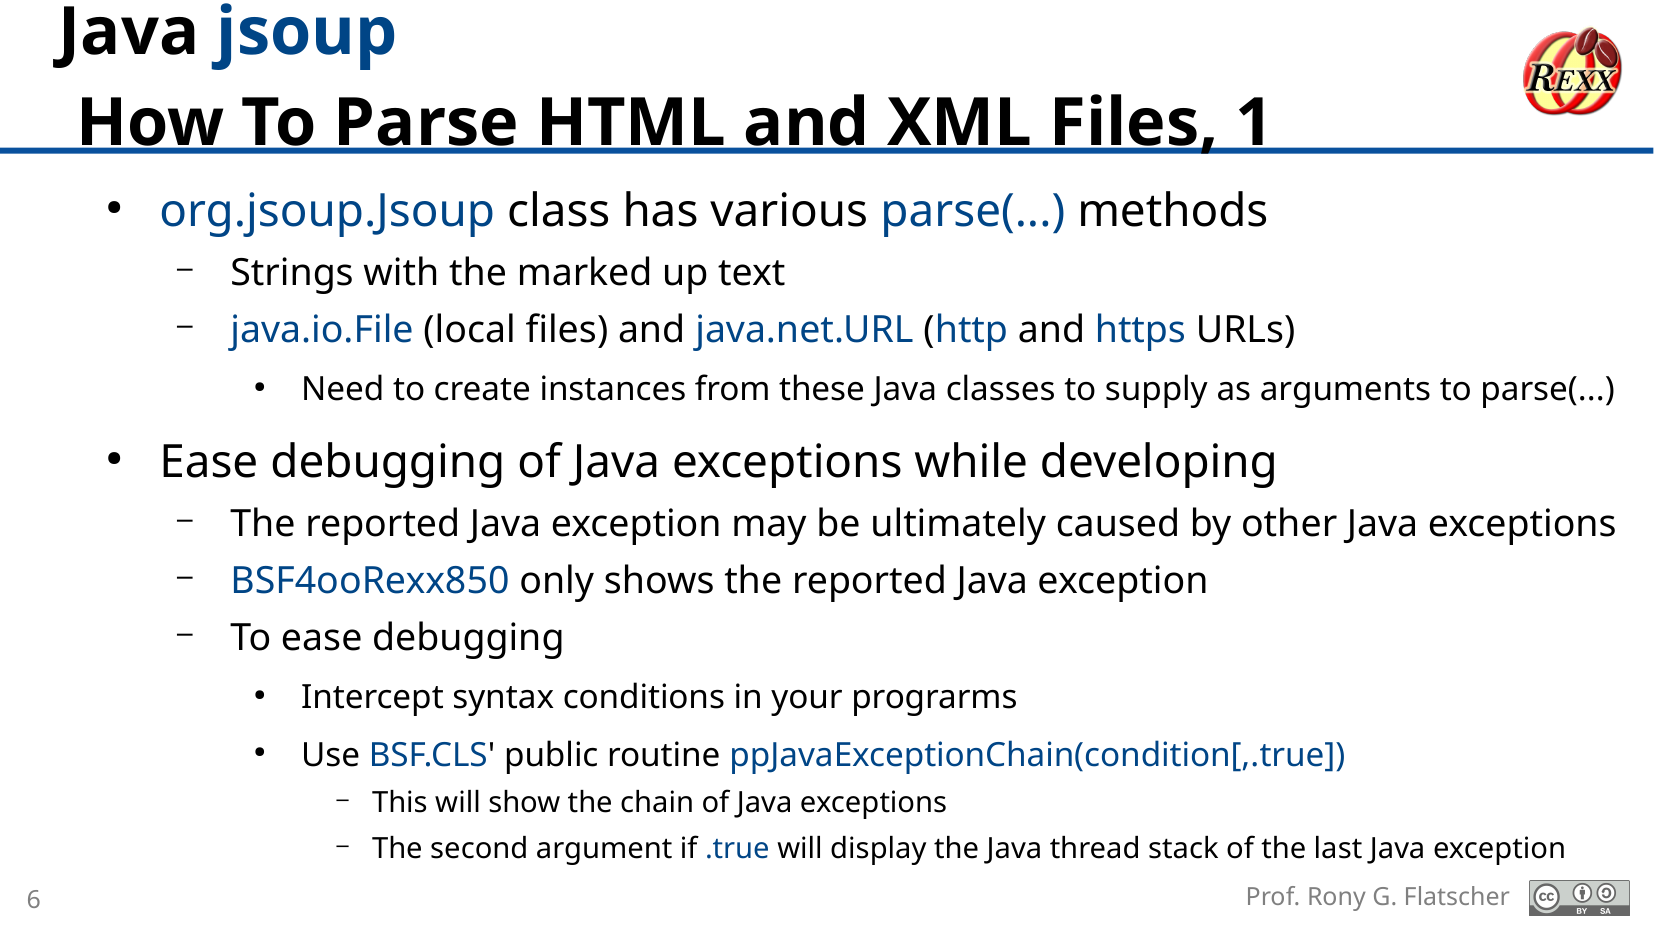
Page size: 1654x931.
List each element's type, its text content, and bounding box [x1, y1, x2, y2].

title Java jsoup How To Parse HTML and XML Files, 1 [0, 0, 1625, 161]
list org.jsoup.Jsoup class has various parse(...) methods Strings with the marked up text java.io.File (local files) and java.net.URL (http and https URLs) Need to create instances from these Java classes to supply as arguments to parse(...) Ease debugging of Java exceptions while developing The reported Java exception may be ultimately caused by other Java exceptions BSF4ooRexx850 only shows the reported Java exception To ease debugging Intercept syntax conditions in your prograrms Use BSF.CLS' public routine ppJavaExceptionChain(condition[,.true]) This will show the chain of Java exceptions The second argument if .true will display the Java thread stack of the last Java exception [88, 177, 1623, 857]
